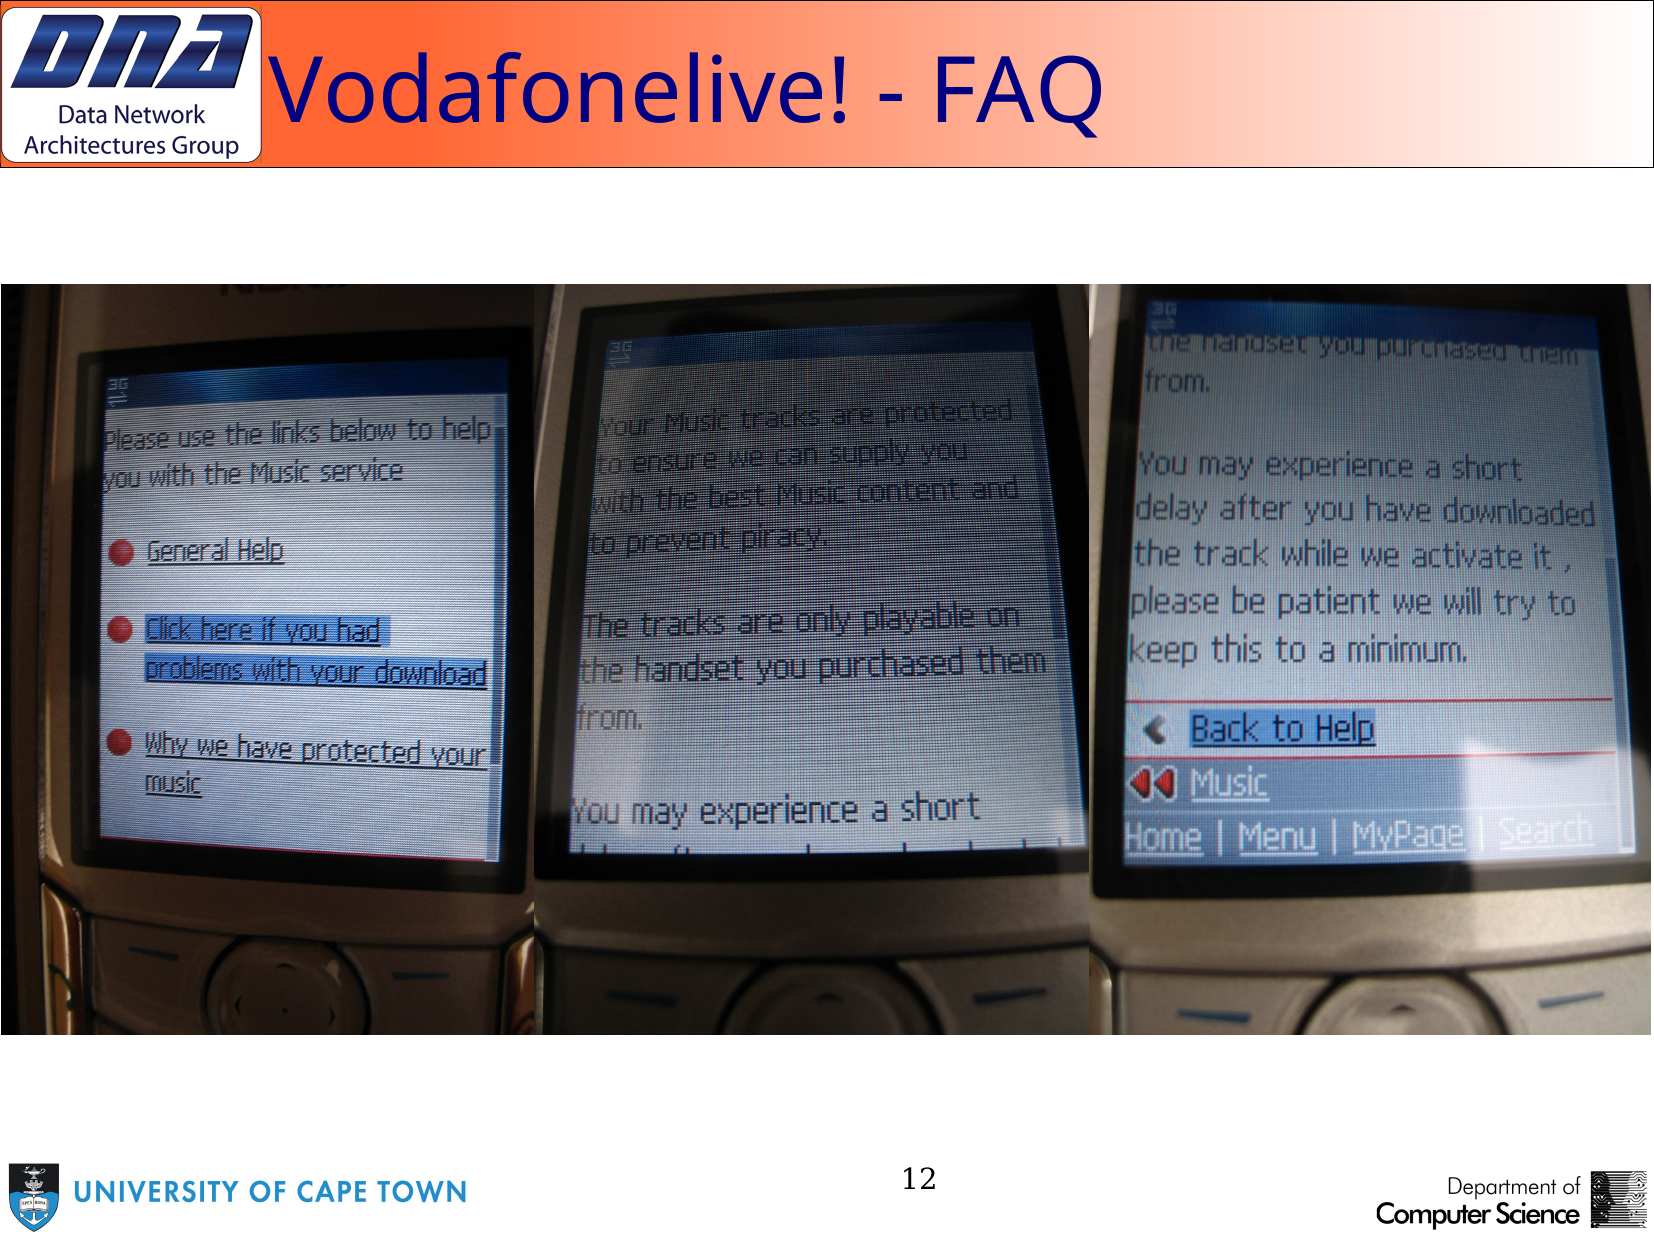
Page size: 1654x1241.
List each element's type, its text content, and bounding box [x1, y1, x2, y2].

picture [1368, 1159, 1654, 1235]
picture [1, 284, 1651, 1036]
title Vodafonelive! - FAQ [268, 11, 1654, 163]
picture [5, 1159, 479, 1235]
picture [0, 5, 262, 163]
